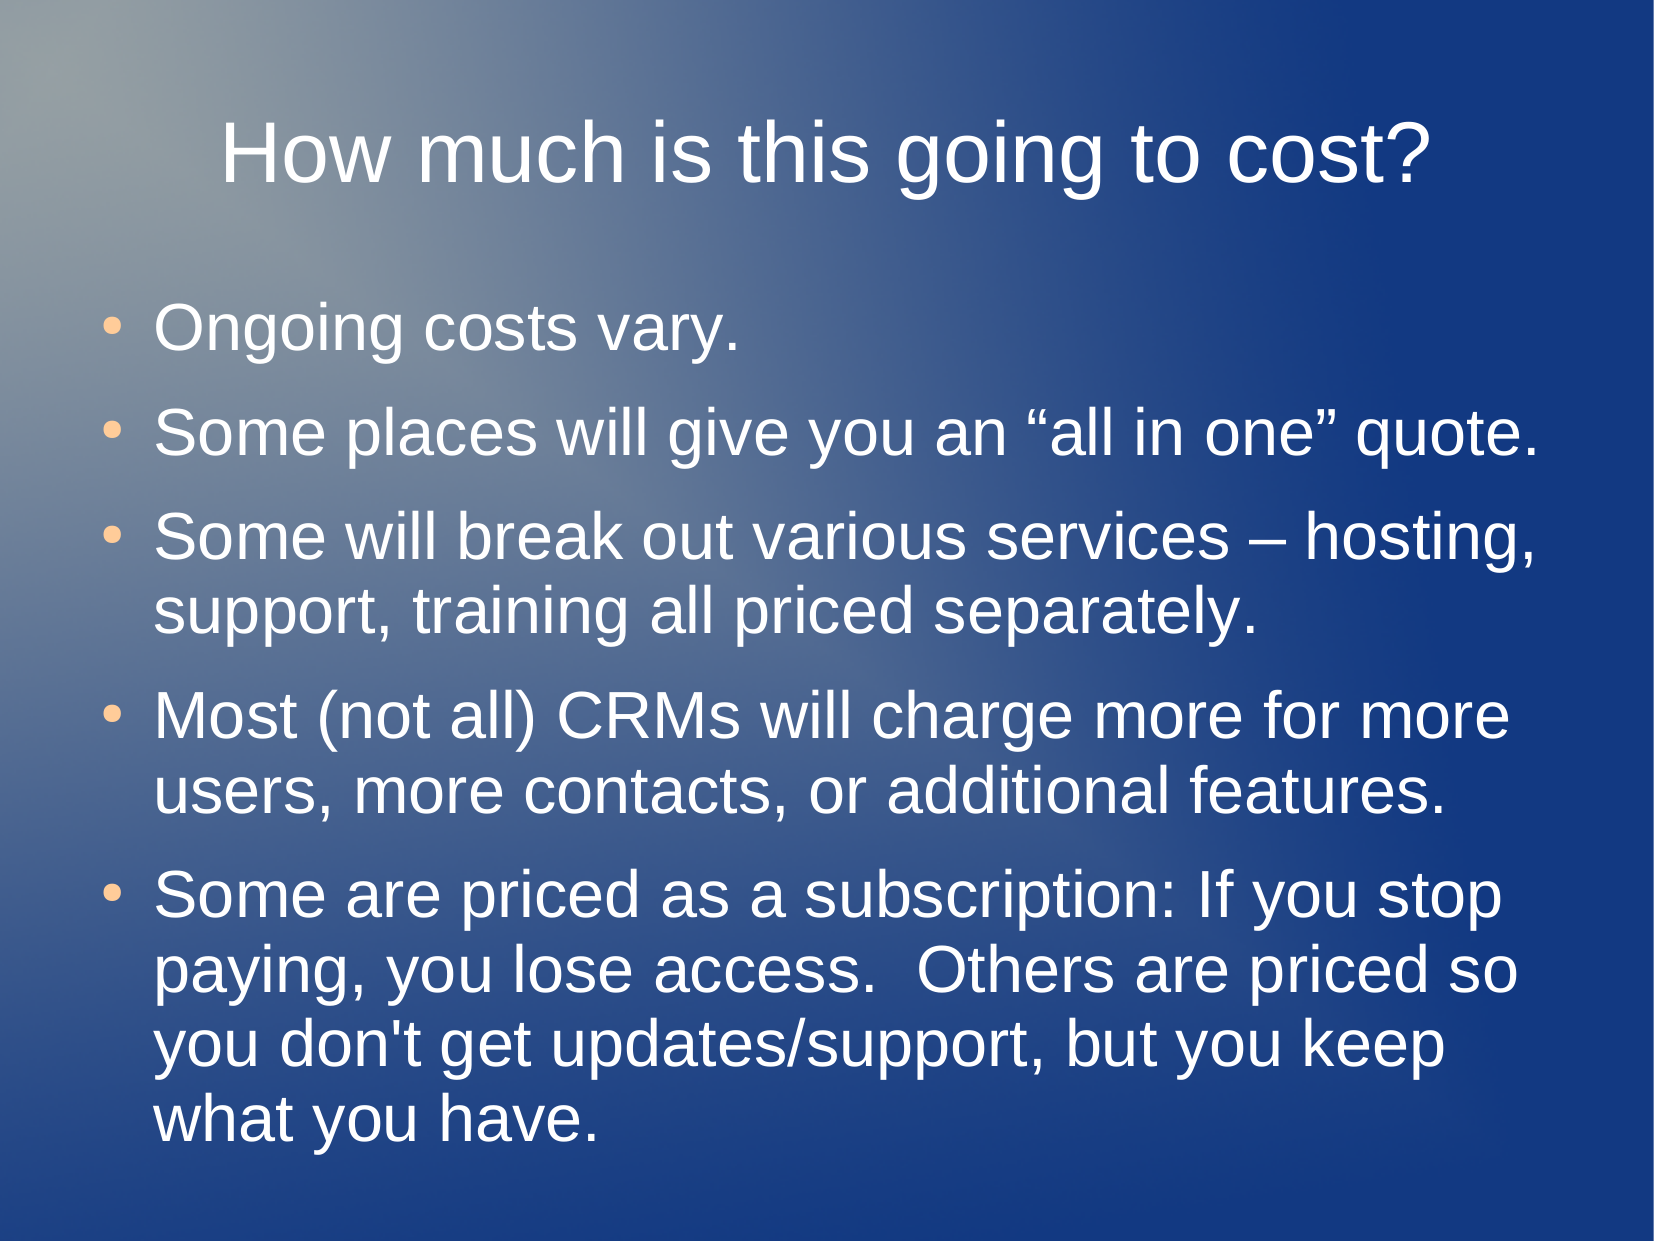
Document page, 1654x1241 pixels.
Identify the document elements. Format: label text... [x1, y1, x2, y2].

picture [0, 0, 1654, 1241]
title How much is this going to cost? [82, 49, 1571, 257]
list Ongoing costs vary. Some places will give you an “all in one” quote. Some will break out various services – hosting, support, training all priced separately. Most (not all) CRMs will charge more for more users, more contacts, or additional features. Some are priced as a subscription: If you stop paying, you lose access. Others are priced so you don't get updates/support, but you keep what you have. [82, 290, 1571, 1157]
